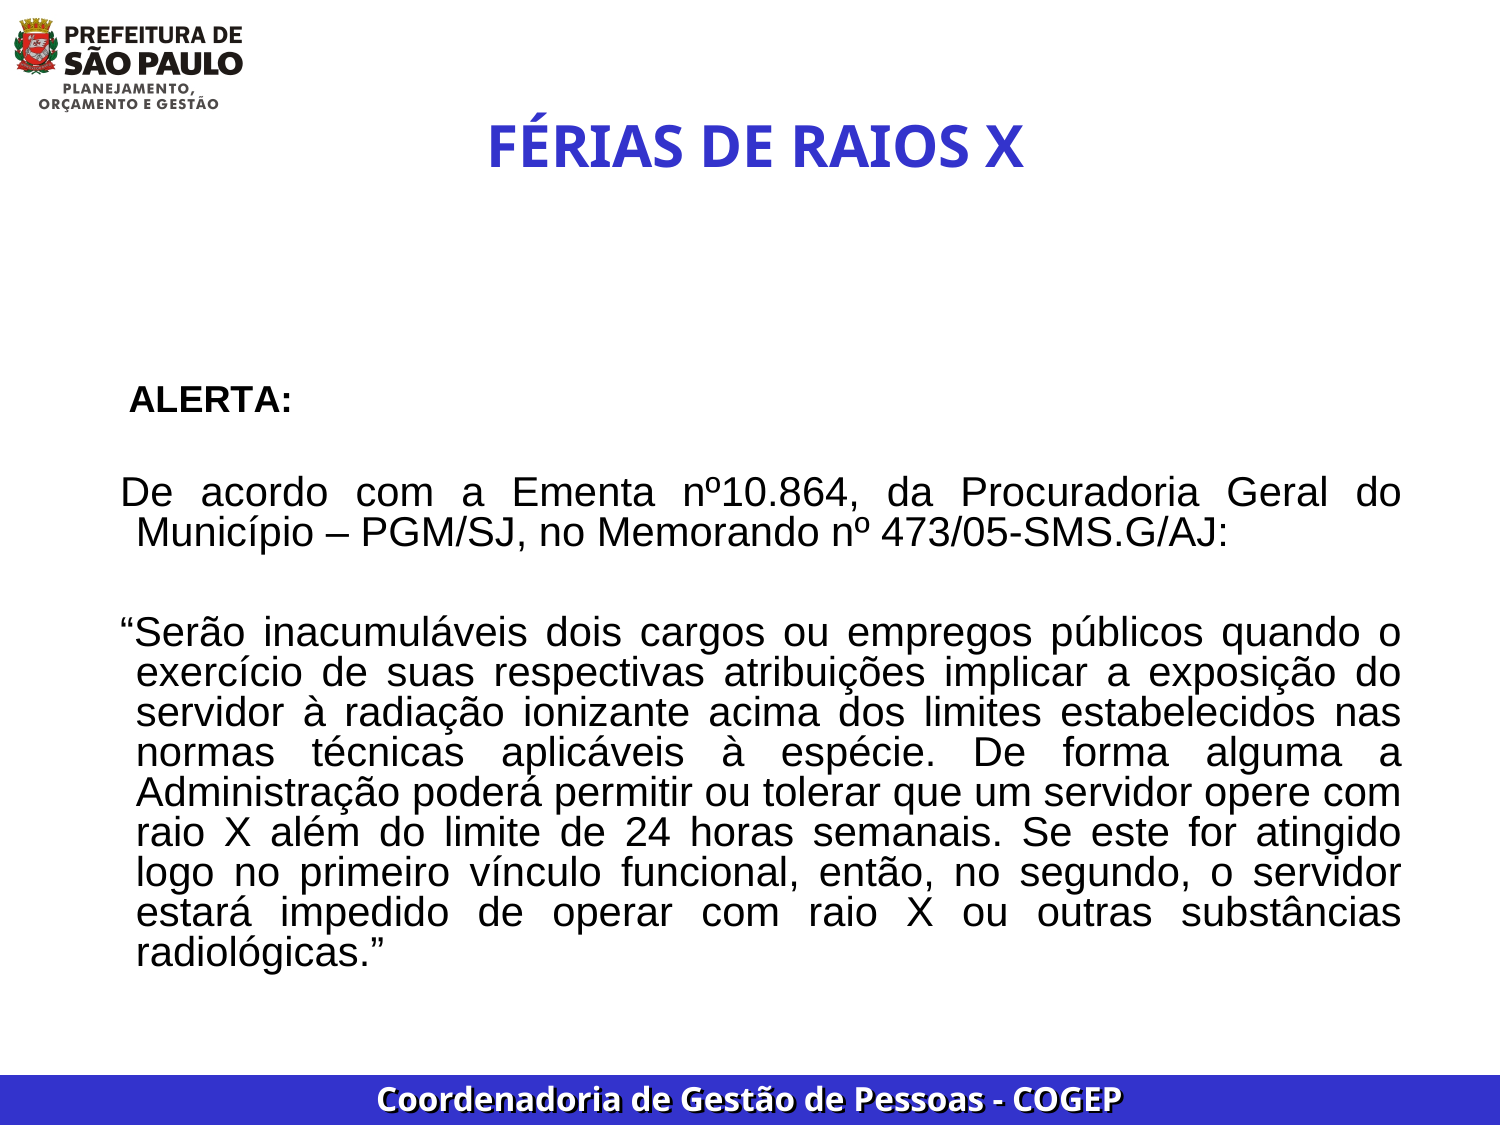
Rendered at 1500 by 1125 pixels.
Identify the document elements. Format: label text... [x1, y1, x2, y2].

title FÉRIAS DE RAIOS X [100, 101, 1412, 187]
subtitle ALERTA: De acordo com a Ementa nº10.864, da Procuradoria Geral do Município – PGM/SJ, no Memorando nº 473/05-SMS.G/AJ: “Serão inacumuláveis dois cargos ou empregos públicos quando o exercício de suas respectivas atribuições implicar a exposição do servidor à radiação ionizante acima dos limites estabelecidos nas normas técnicas aplicáveis à espécie. De forma alguma a Administração poderá permitir ou tolerar que um servidor opere com raio X além do limite de 24 horas semanais. Se este for atingido logo no primeiro vínculo funcional, então, no segundo, o servidor estará impedido de operar com raio X ou outras substâncias radiológicas.” [29, 376, 1436, 984]
